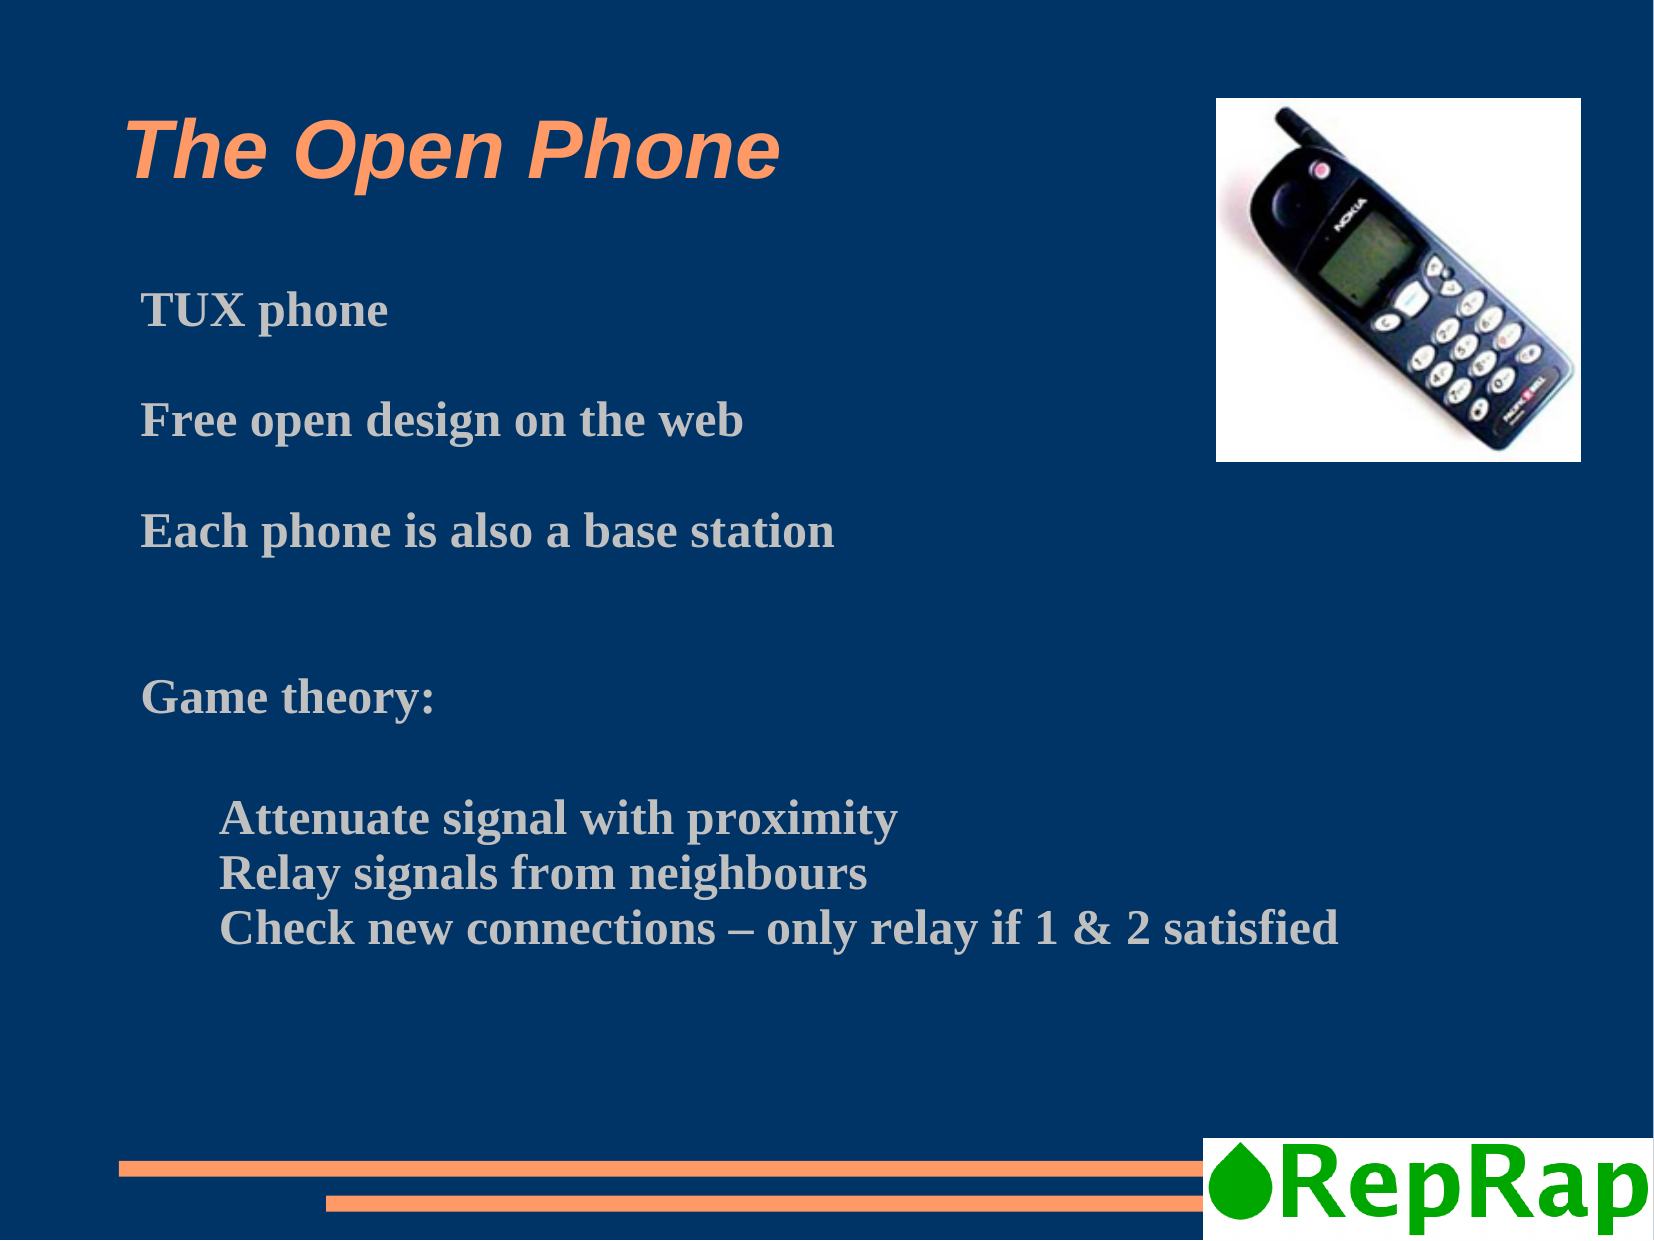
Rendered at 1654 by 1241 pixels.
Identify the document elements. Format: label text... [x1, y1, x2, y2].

text_box TUX phone Free open design on the web Each phone is also a base station Game theory: [115, 281, 1099, 1031]
picture [1203, 1138, 1654, 1241]
picture [1216, 98, 1581, 463]
text_box Attenuate signal with proximity Relay signals from neighbours Check new connections – only relay if 1 & 2 satisfied [193, 789, 1592, 1023]
title The Open Phone [121, 46, 1534, 254]
